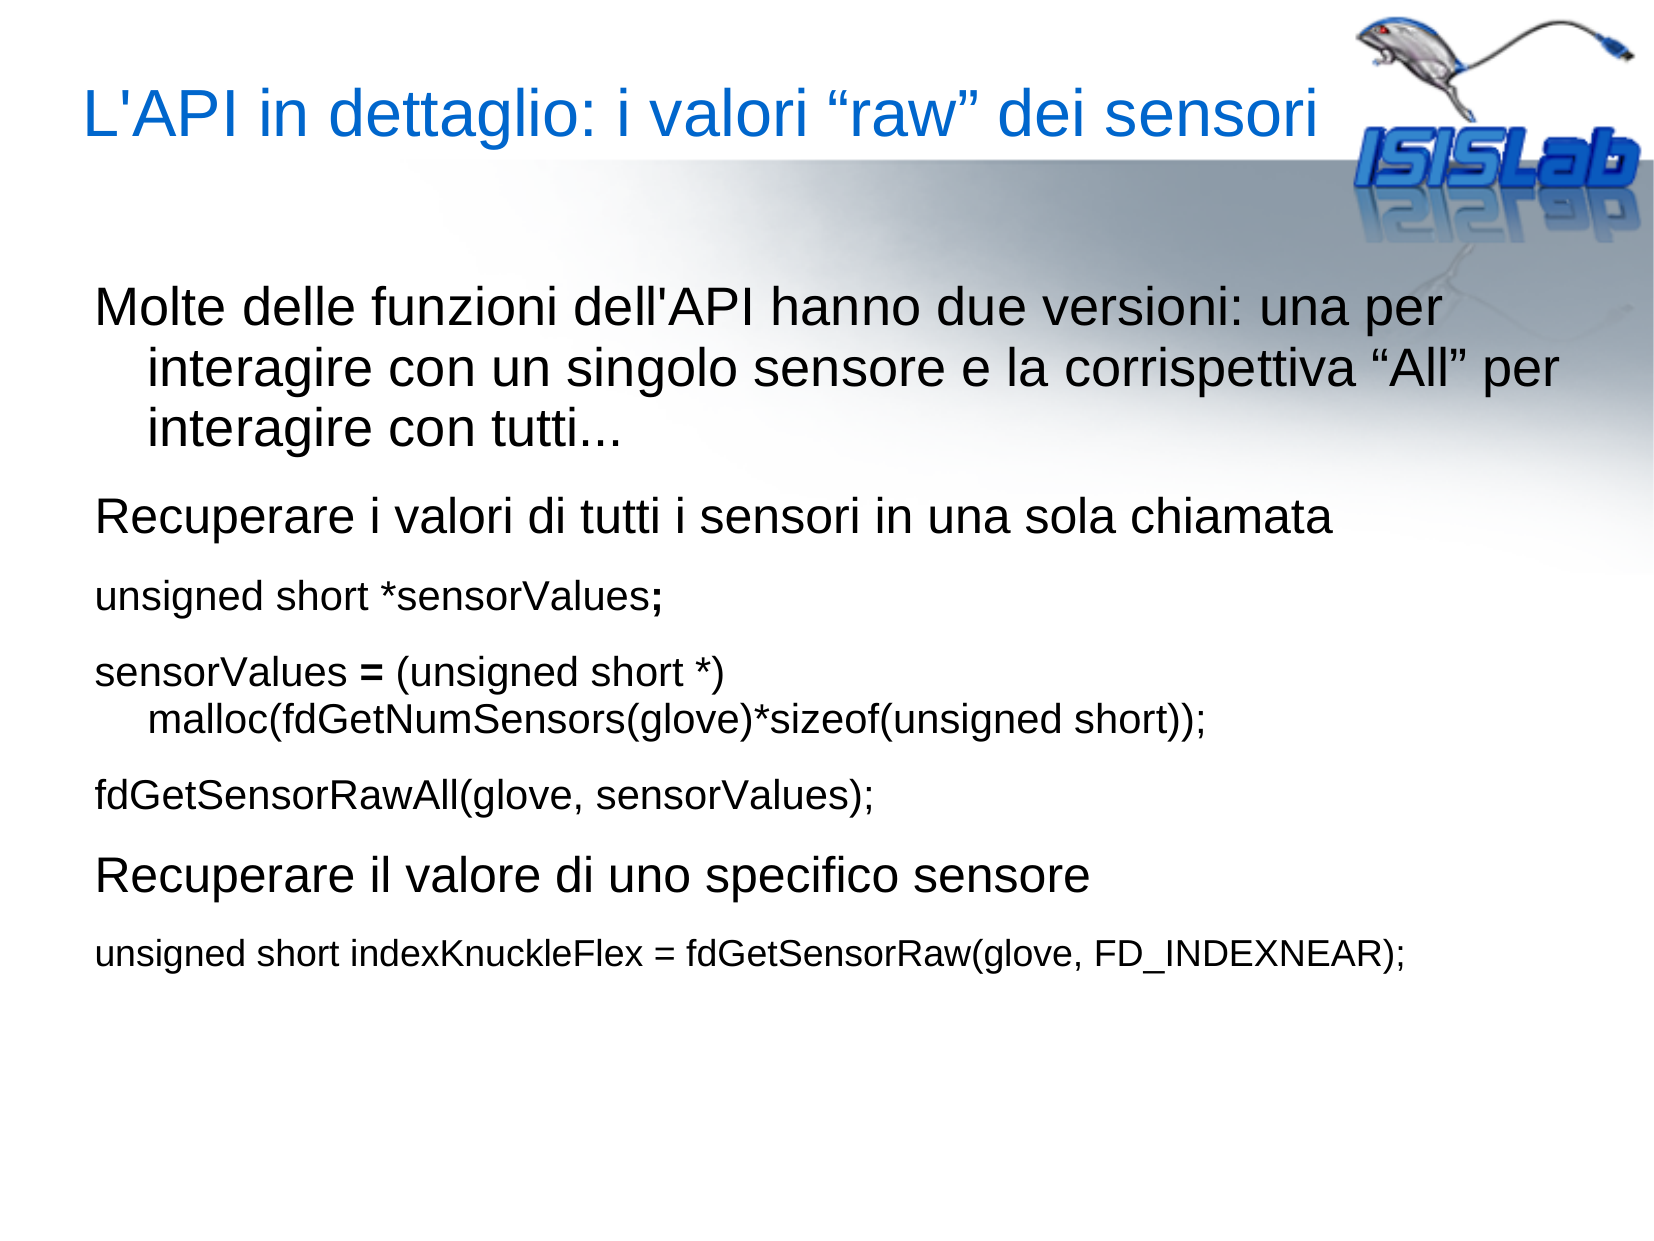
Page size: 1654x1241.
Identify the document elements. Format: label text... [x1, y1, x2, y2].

list Molte delle funzioni dell'API hanno due versioni: una per interagire con un singolo sensore e la corrispettiva “All” per interagire con tutti... Recuperare i valori di tutti i sensori in una sola chiamata unsigned short *sensorValues; sensorValues = (unsigned short *) malloc(fdGetNumSensors(glove)*sizeof(unsigned short)); fdGetSensorRawAll(glove, sensorValues); Recuperare il valore di uno specifico sensore unsigned short indexKnuckleFlex = fdGetSensorRaw(glove, FD_INDEXNEAR); [76, 276, 1565, 1123]
title L'API in dettaglio: i valori “raw” dei sensori [82, 49, 1571, 178]
picture [0, 0, 1654, 1241]
